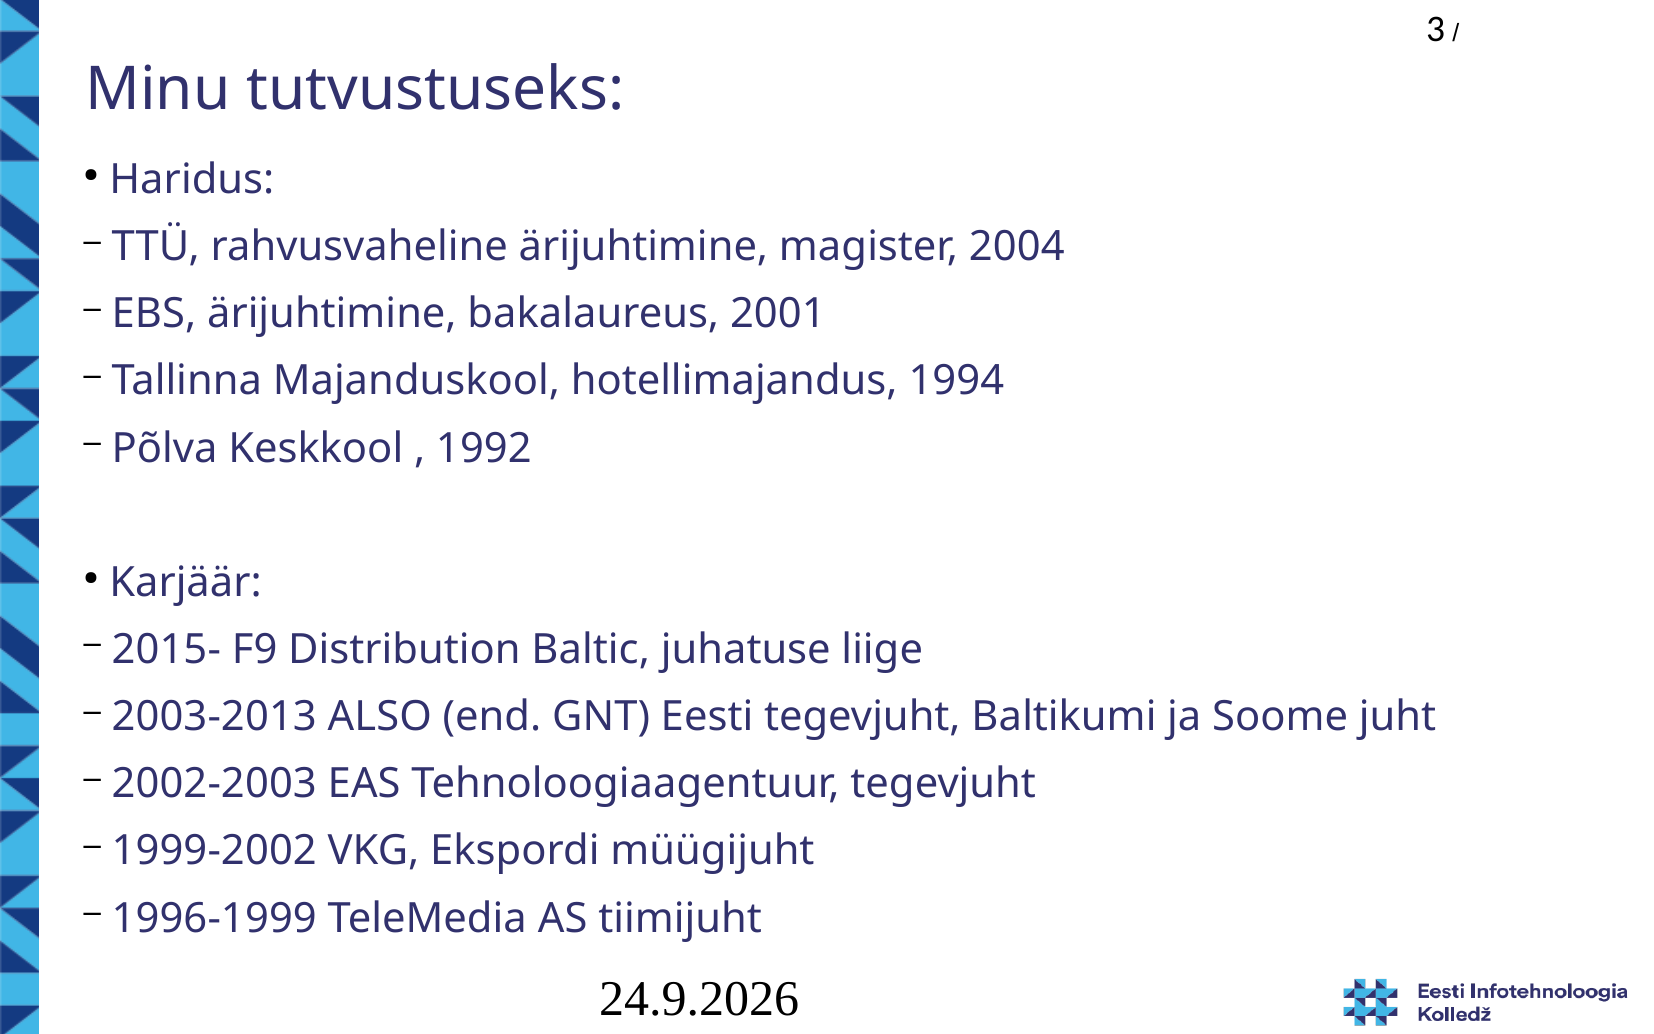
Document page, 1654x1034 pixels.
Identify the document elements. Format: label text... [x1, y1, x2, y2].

text_box 26.2.2017 [584, 957, 1108, 1013]
title Minu tutvustuseks: [70, 41, 1630, 130]
list Haridus: TTÜ, rahvusvaheline ärijuhtimine, magister, 2004 EBS, ärijuhtimine, bakalaureus, 2001 Tallinna Majanduskool, hotellimajandus, 1994 Põlva Keskkool , 1992 Karjäär: 2015- F9 Distribution Baltic, juhatuse liige 2003-2013 ALSO (end. GNT) Eesti tegevjuht, Baltikumi ja Soome juht 2002-2003 EAS Tehnoloogiaagentuur, tegevjuht 1999-2002 VKG, Ekspordi müügijuht 1996-1999 TeleMedia AS tiimijuht [68, 153, 1630, 957]
